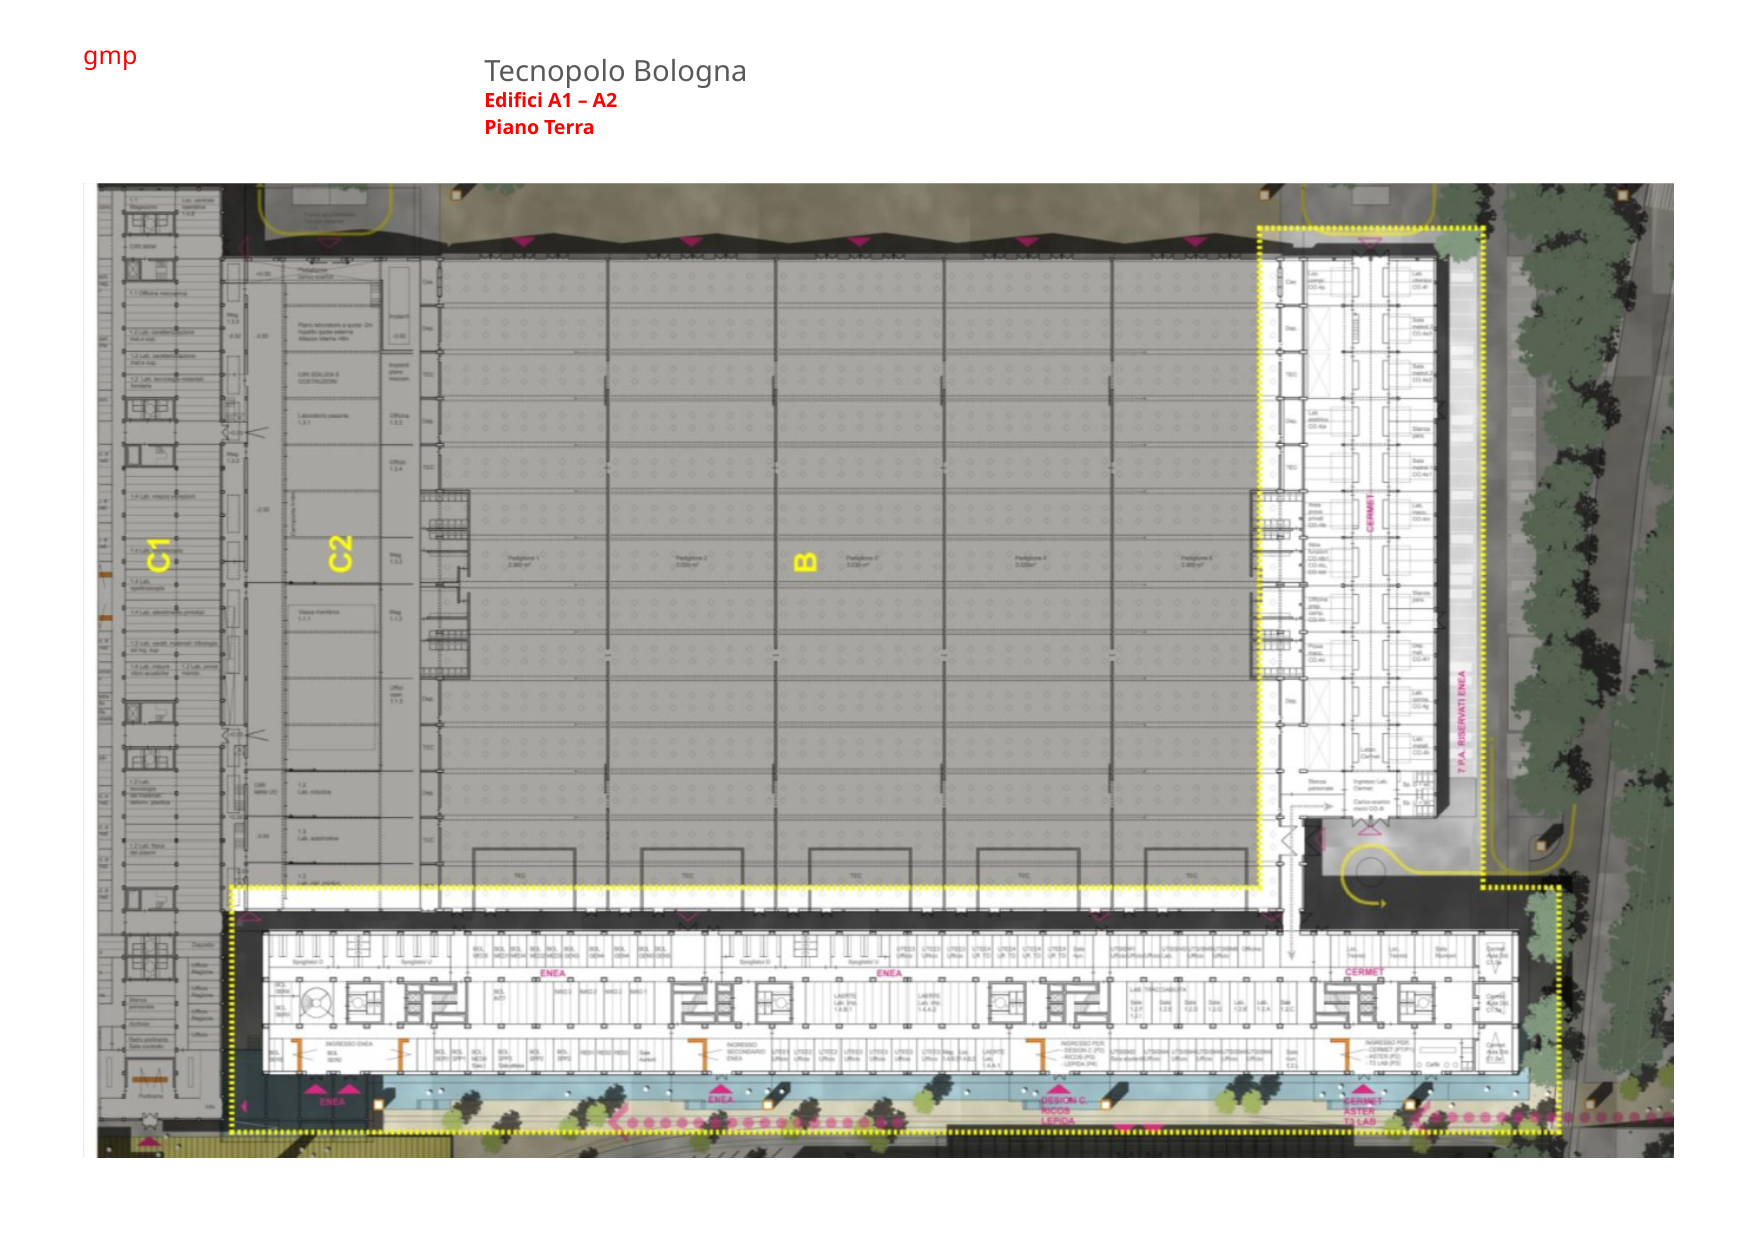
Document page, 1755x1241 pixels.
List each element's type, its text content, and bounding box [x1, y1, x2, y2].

list Edifici A1 – A2 Piano Terra [484, 91, 1625, 175]
picture [83, 182, 1674, 1158]
